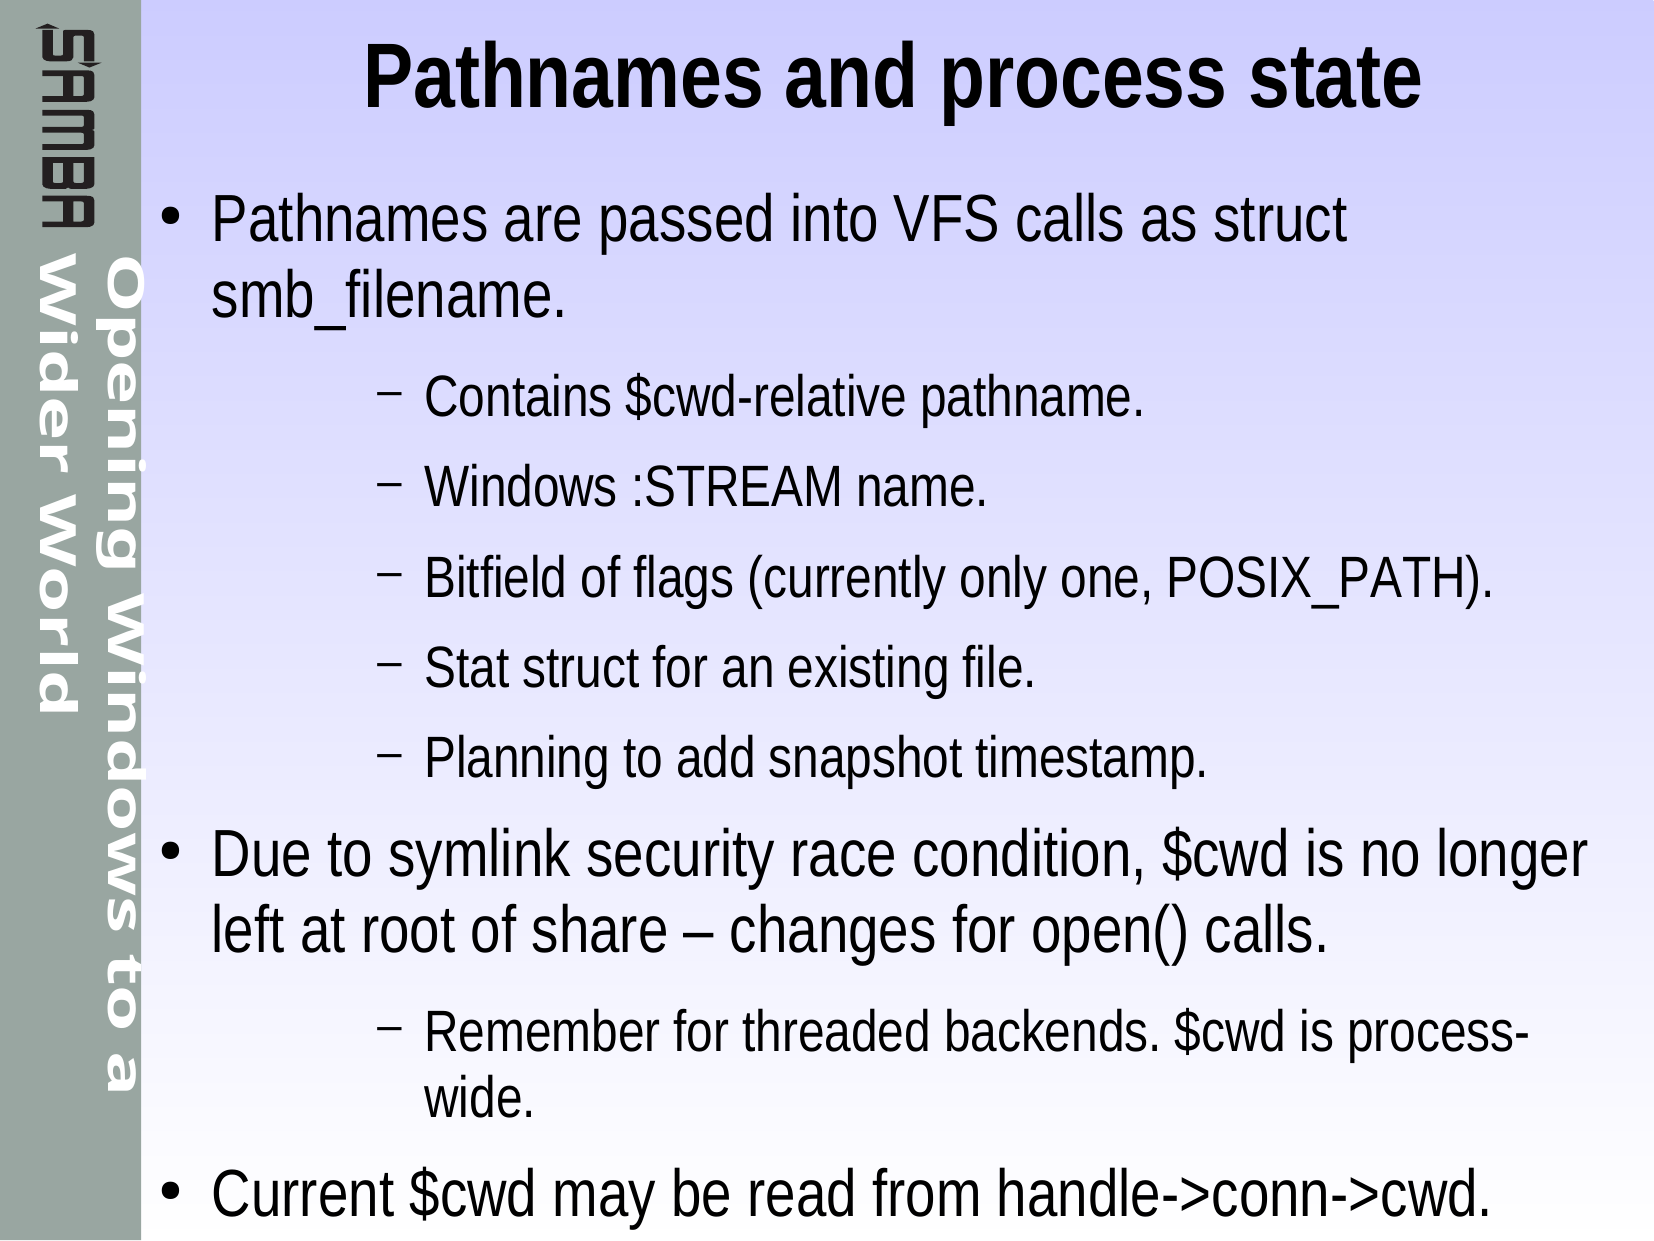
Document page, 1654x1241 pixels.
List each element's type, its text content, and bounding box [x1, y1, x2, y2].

title Pathnames and process state [195, 21, 1594, 128]
list Pathnames are passed into VFS calls as struct smb_filename. Contains $cwd-relative pathname. Windows :STREAM name. Bitfield of flags (currently only one, POSIX_PATH). Stat struct for an existing file. Planning to add snapshot timestamp. Due to symlink security race condition, $cwd is no longer left at root of share – changes for open() calls. Remember for threaded backends. $cwd is process-wide. Current $cwd may be read from handle->conn->cwd. [141, 178, 1632, 1231]
